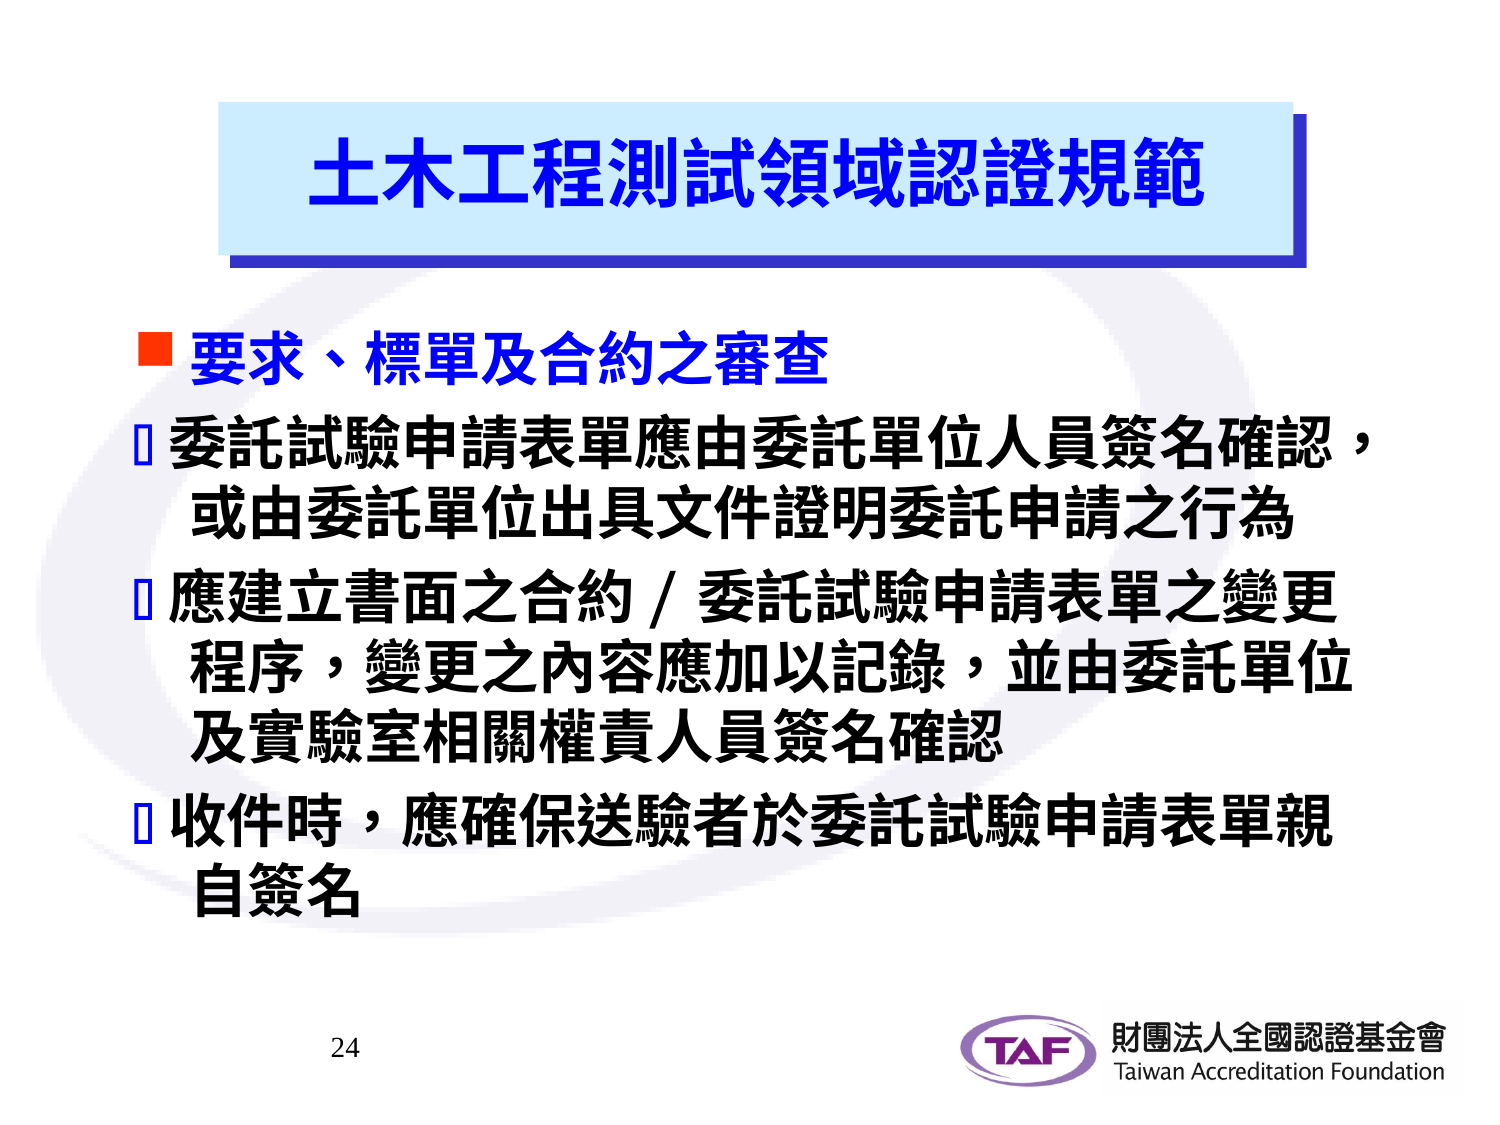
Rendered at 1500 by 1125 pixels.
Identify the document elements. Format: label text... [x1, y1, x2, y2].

text_box 土木工程測試領域認證規範 [218, 101, 1294, 256]
list 要求、標單及合約之審查 委託試驗申請表單應由委託單位人員簽名確認，或由委託單位出具文件證明委託申請之行為 應建立書面之合約/委託試驗申請表單之變更程序，變更之內容應加以記錄，並由委託單位及實驗室相關權責人員簽名確認 收件時，應確保送驗者於委託試驗申請表單親自簽名 [118, 314, 1394, 990]
text_box <編號> [199, 1021, 376, 1125]
picture [937, 999, 1462, 1097]
